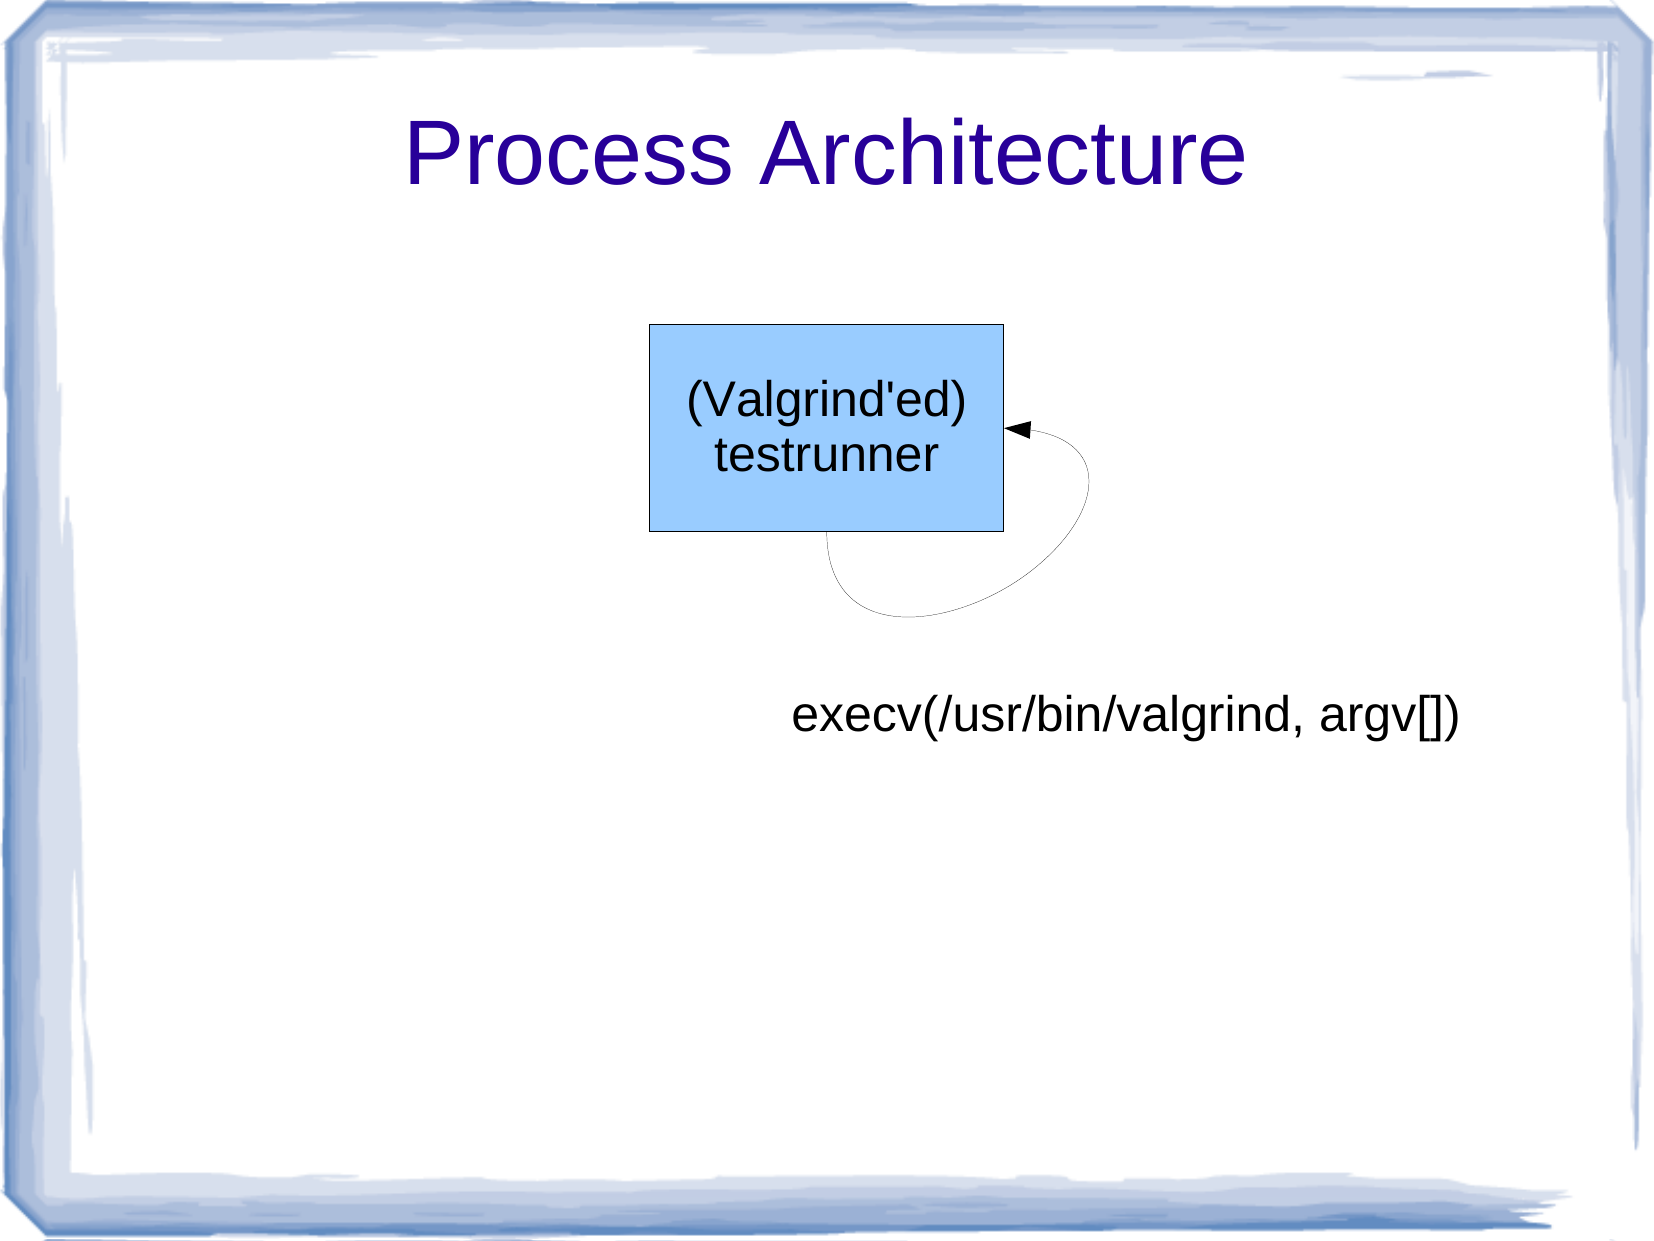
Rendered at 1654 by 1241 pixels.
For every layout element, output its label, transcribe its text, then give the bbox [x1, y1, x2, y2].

text_box execv(/usr/bin/valgrind, argv[]) [776, 679, 1477, 750]
text_box (Valgrind'ed) testrunner [664, 363, 990, 490]
text_box [649, 324, 1004, 532]
title Process Architecture [82, 49, 1571, 257]
picture [0, 0, 1654, 1241]
